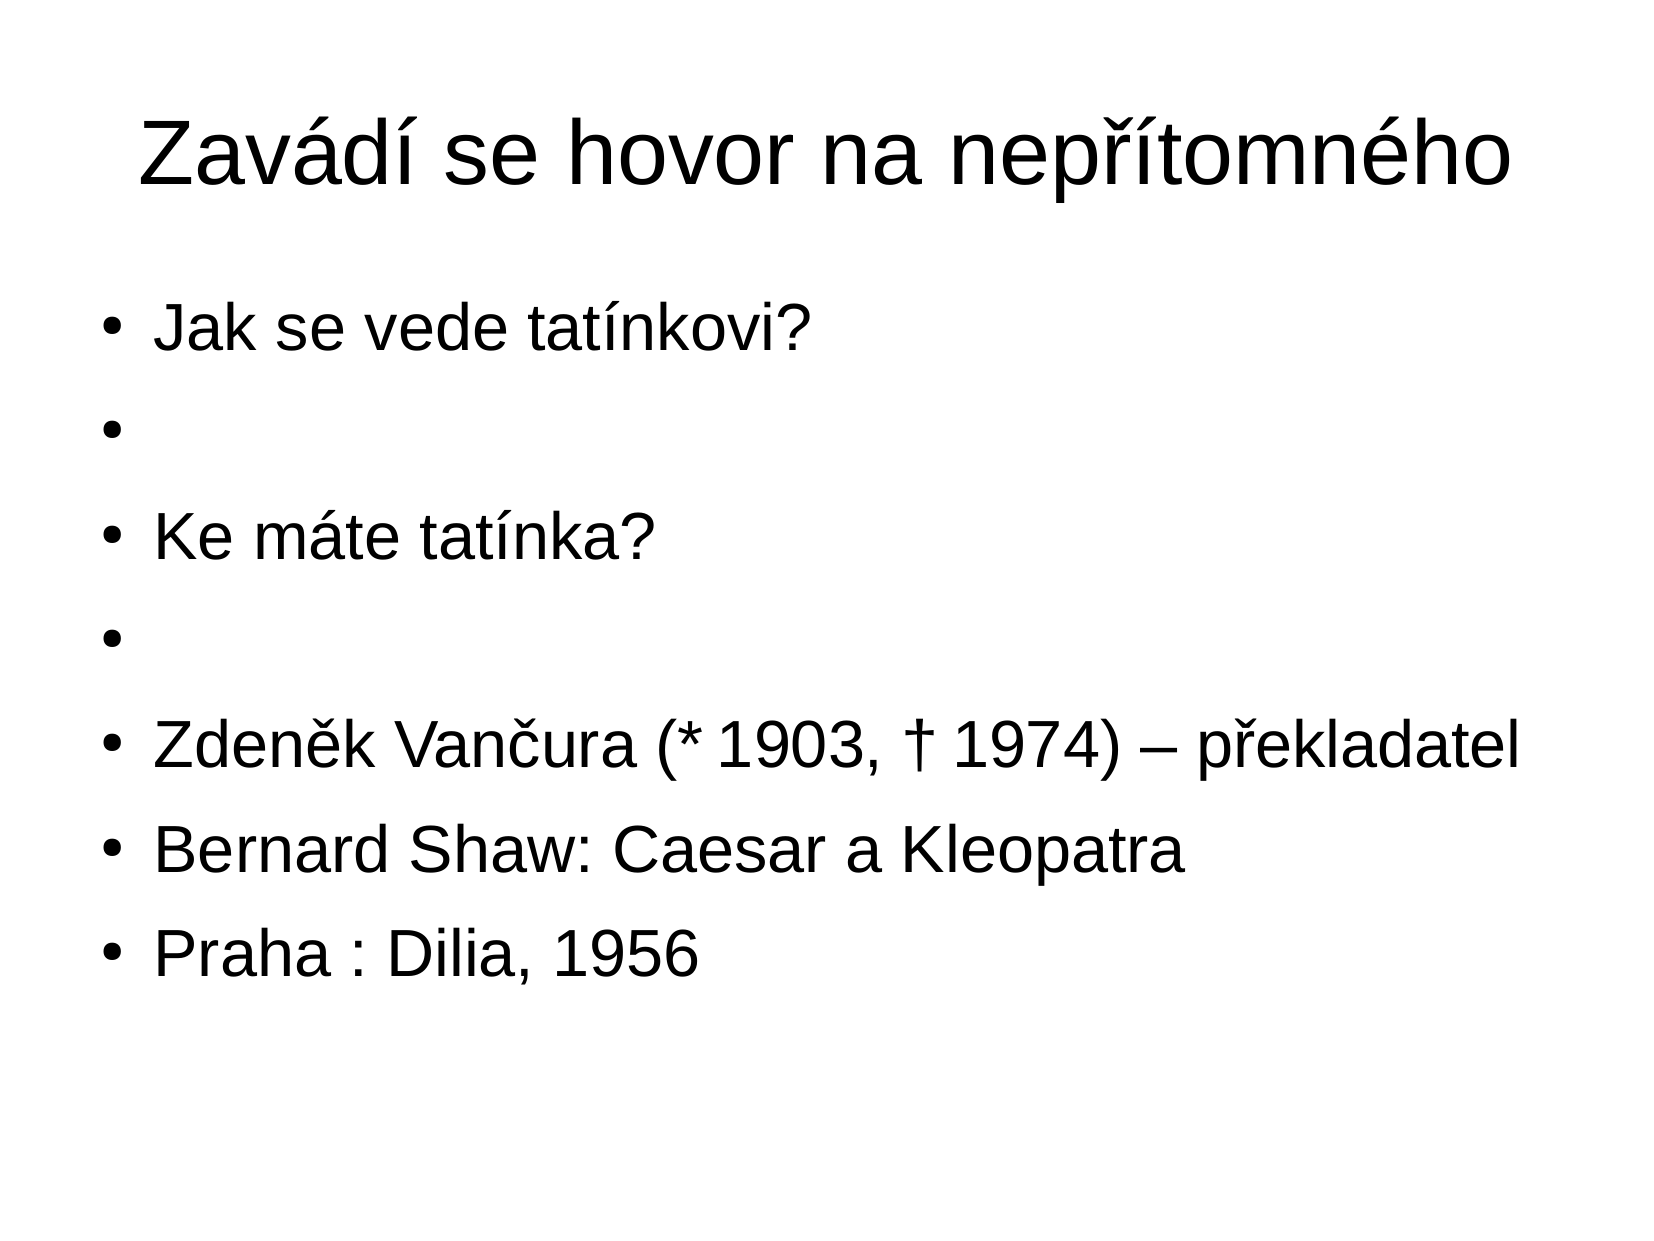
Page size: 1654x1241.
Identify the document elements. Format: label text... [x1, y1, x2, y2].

list Jak se vede tatínkovi? Ke máte tatínka? Zdeněk Vančura (* 1903, † 1974) – překladatel Bernard Shaw: Caesar a Kleopatra Praha : Dilia, 1956 [82, 290, 1571, 1010]
title Zavádí se hovor na nepřítomného [82, 49, 1571, 257]
